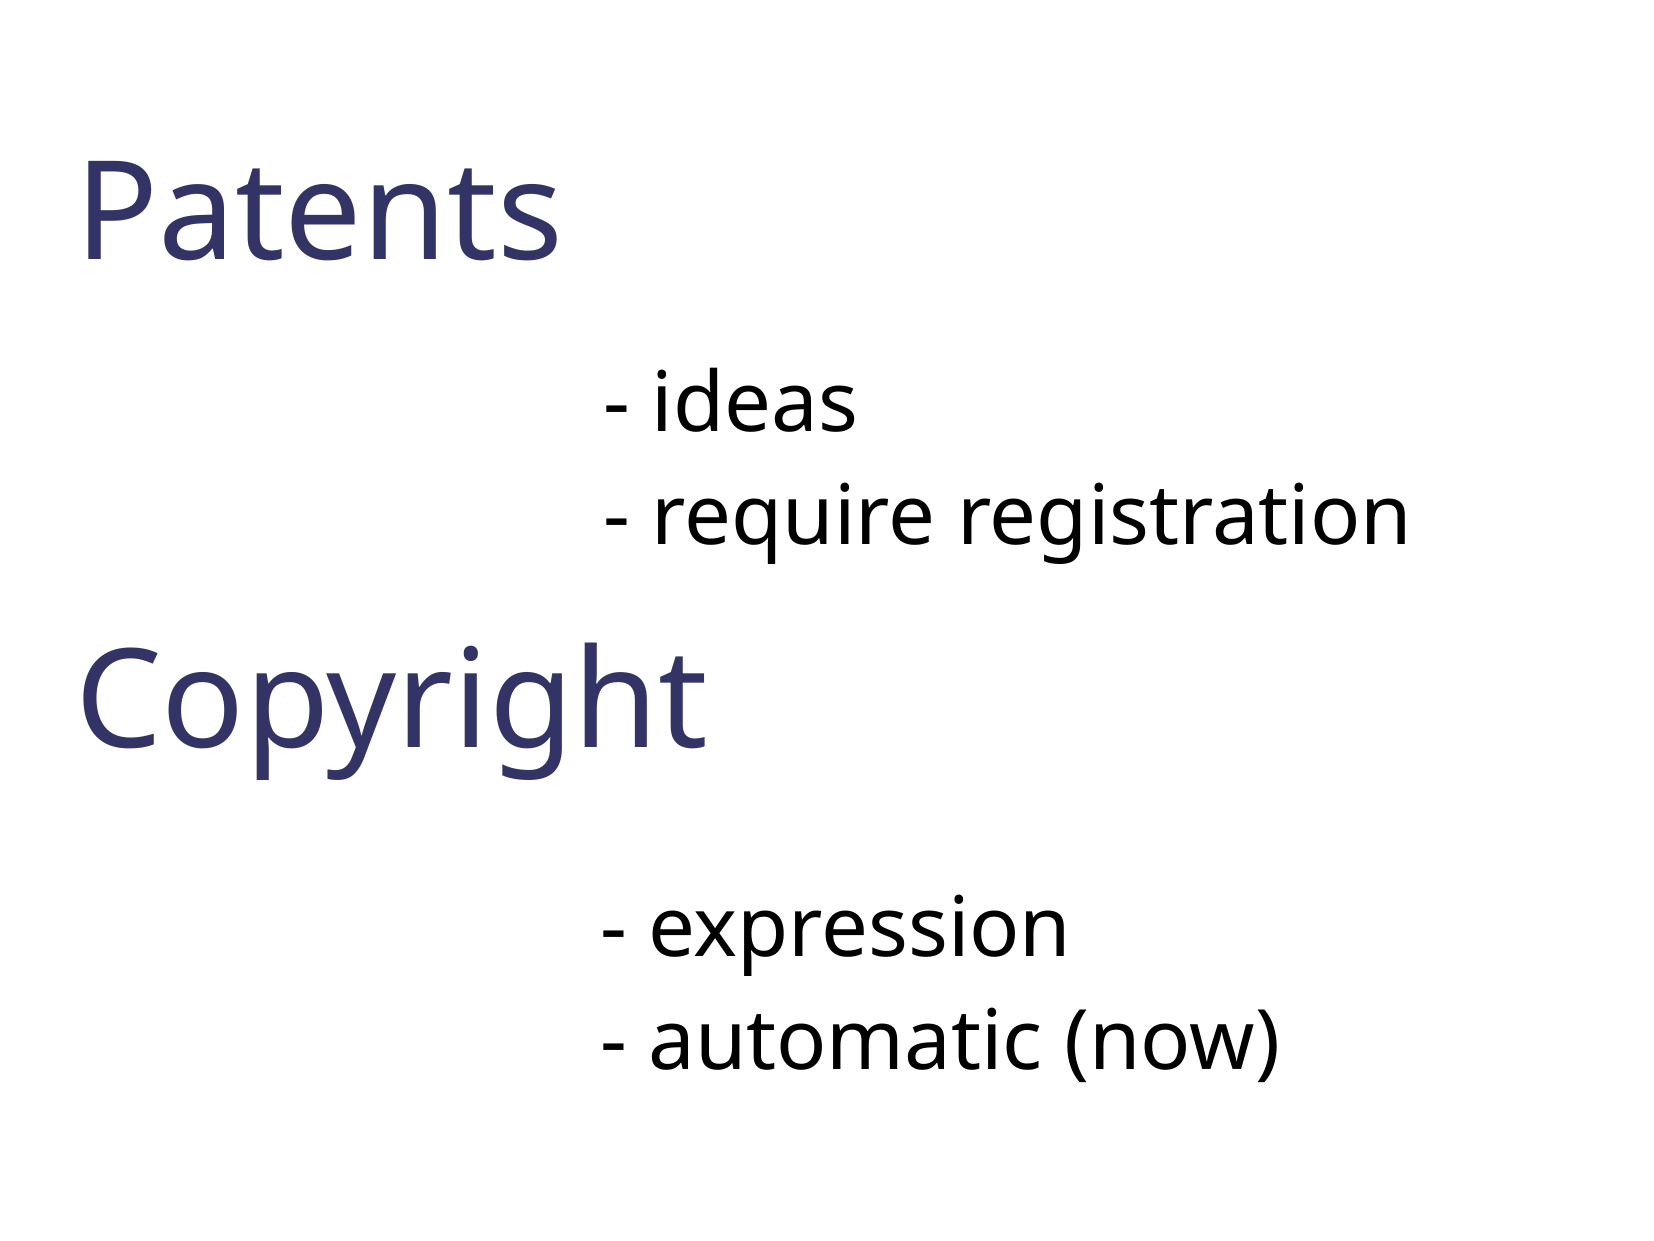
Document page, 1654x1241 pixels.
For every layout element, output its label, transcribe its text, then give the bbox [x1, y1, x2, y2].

text_box - expression [600, 873, 1441, 976]
title Patents [75, 37, 676, 376]
text_box - automatic (now) [600, 986, 1441, 1088]
text_box - require registration [603, 461, 1654, 563]
title Copyright [75, 525, 751, 863]
text_box - ideas [603, 348, 1654, 451]
